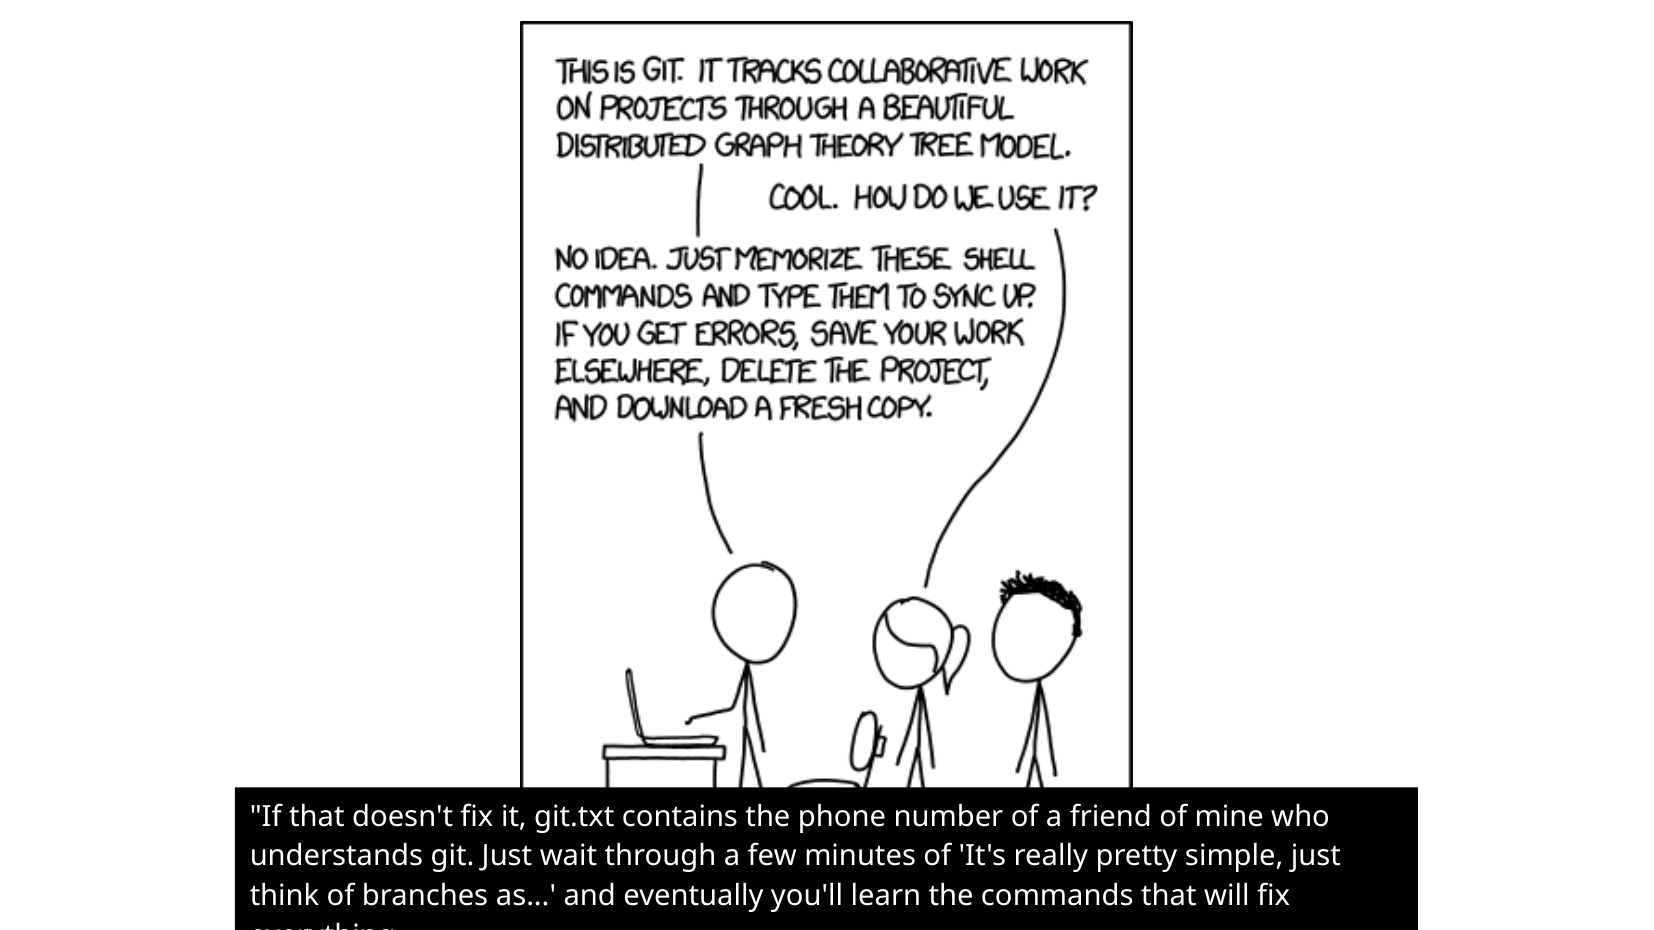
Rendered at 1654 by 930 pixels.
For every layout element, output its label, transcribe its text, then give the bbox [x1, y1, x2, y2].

picture [520, 21, 1133, 787]
text_box "If that doesn't fix it, git.txt contains the phone number of a friend of mine who understands git. Just wait through a few minutes of 'It's really pretty simple, just think of branches as...' and eventually you'll learn the commands that will fix everything. [234, 787, 1418, 914]
